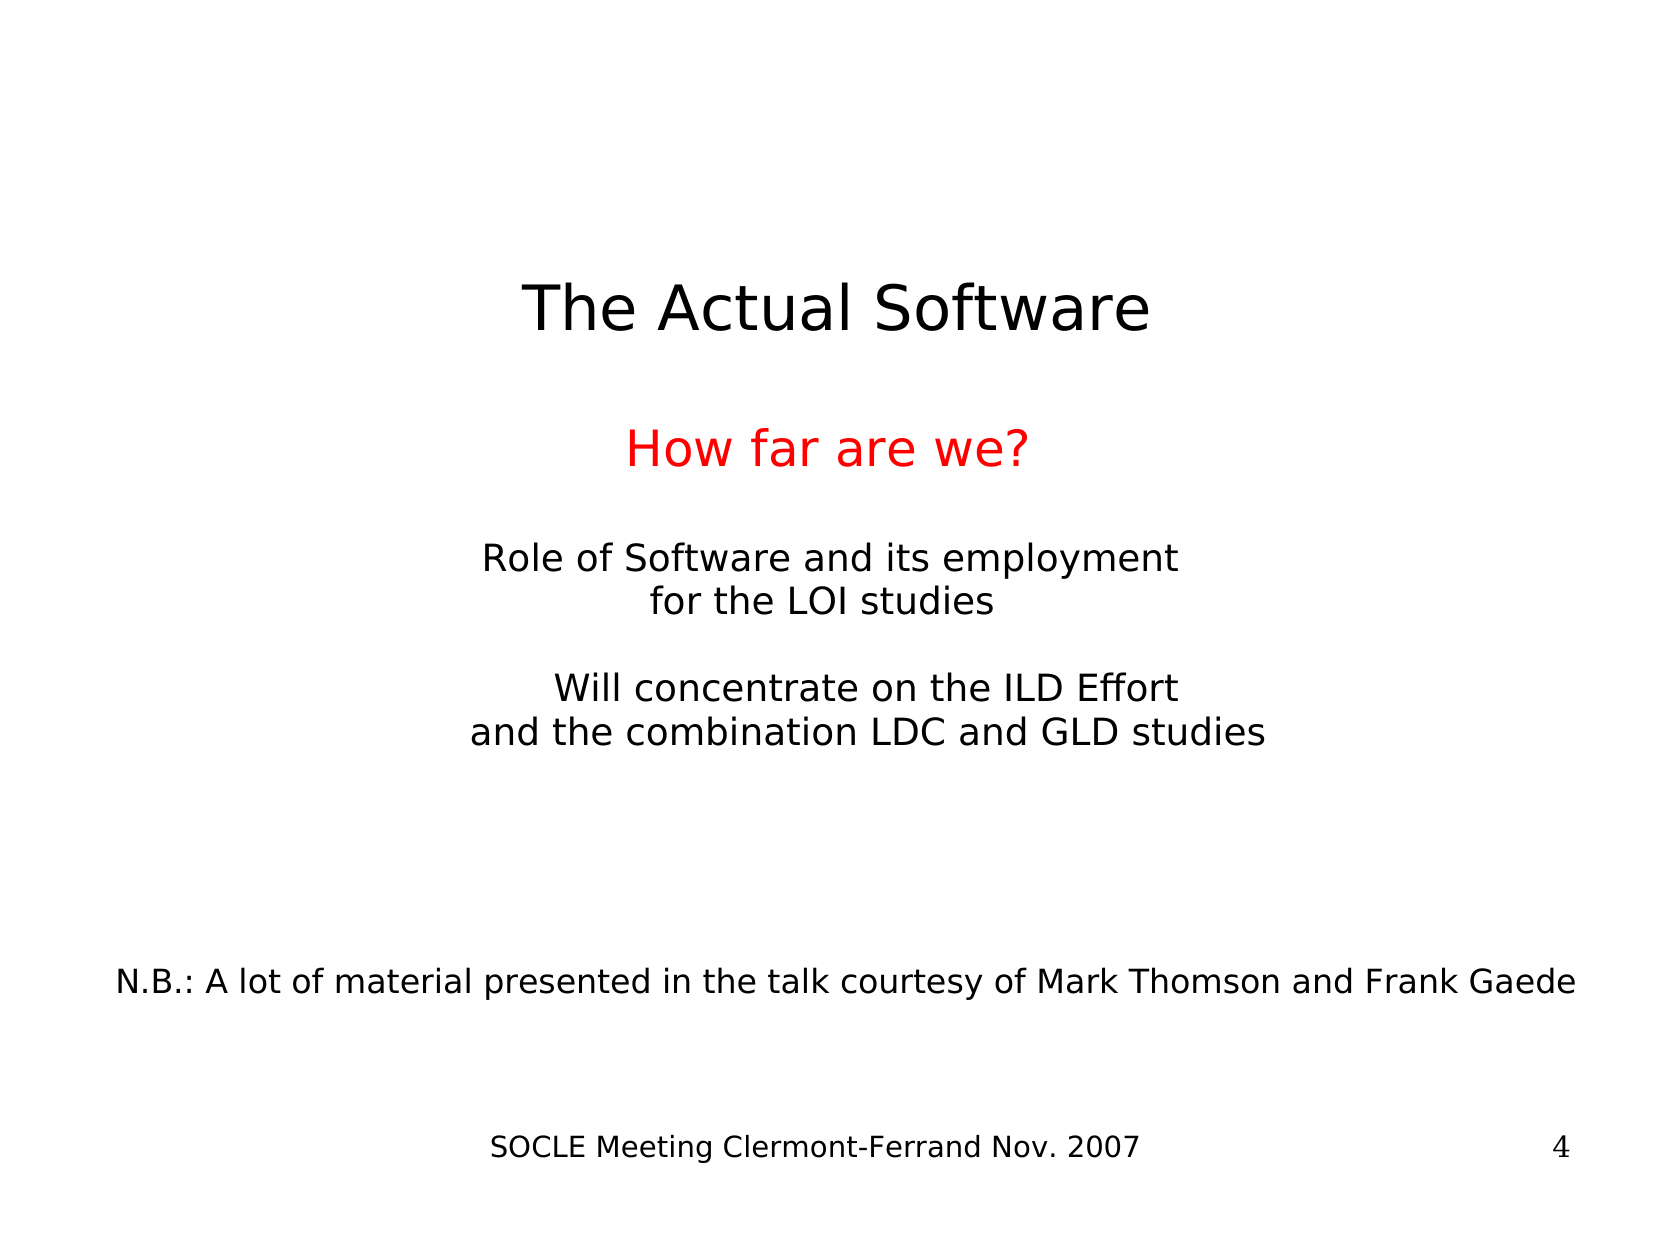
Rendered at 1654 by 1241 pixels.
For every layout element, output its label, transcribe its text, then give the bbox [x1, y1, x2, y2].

text_box How far are we? Role of Software and its employment for the LOI studies Will concentrate on the ILD Effort and the combination LDC and GLD studies [454, 412, 1265, 844]
text_box N.B.: A lot of material presented in the talk courtesy of Mark Thomson and Frank Gaede [100, 955, 1568, 1009]
text_box The Actual Software [507, 264, 1155, 353]
